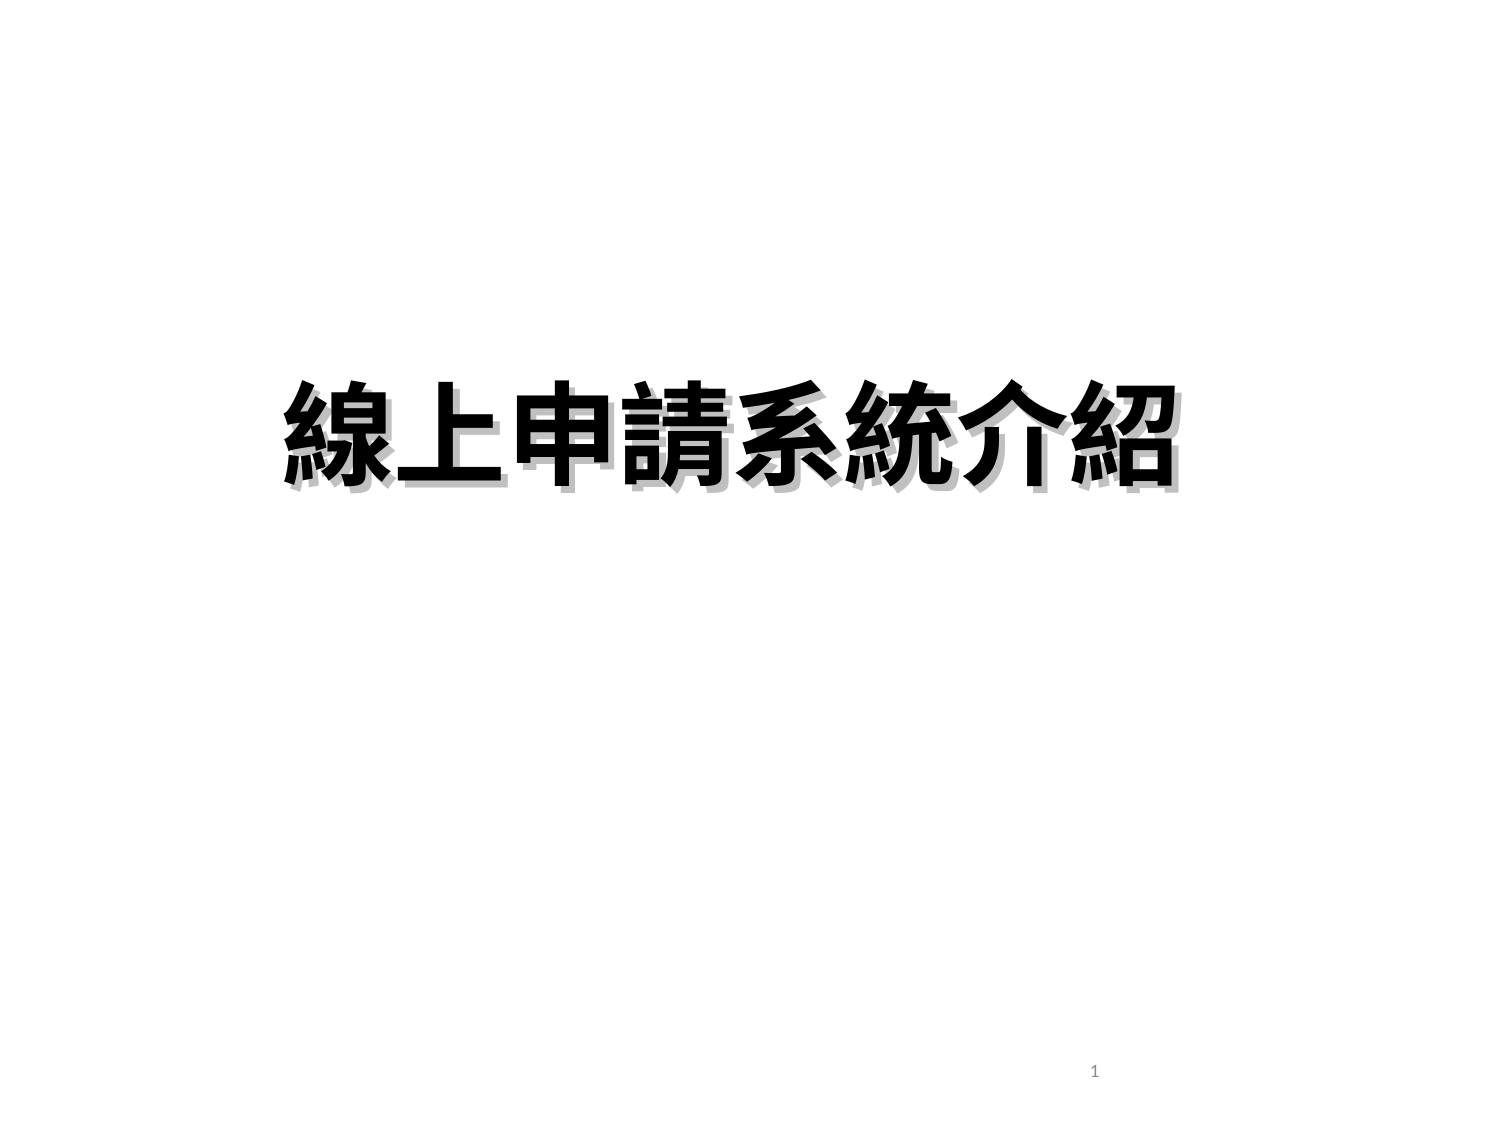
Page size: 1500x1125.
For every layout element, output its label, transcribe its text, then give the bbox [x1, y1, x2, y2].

text_box 線上申請系統介紹 [266, 339, 1196, 517]
text_box [1074, 1042, 1426, 1103]
